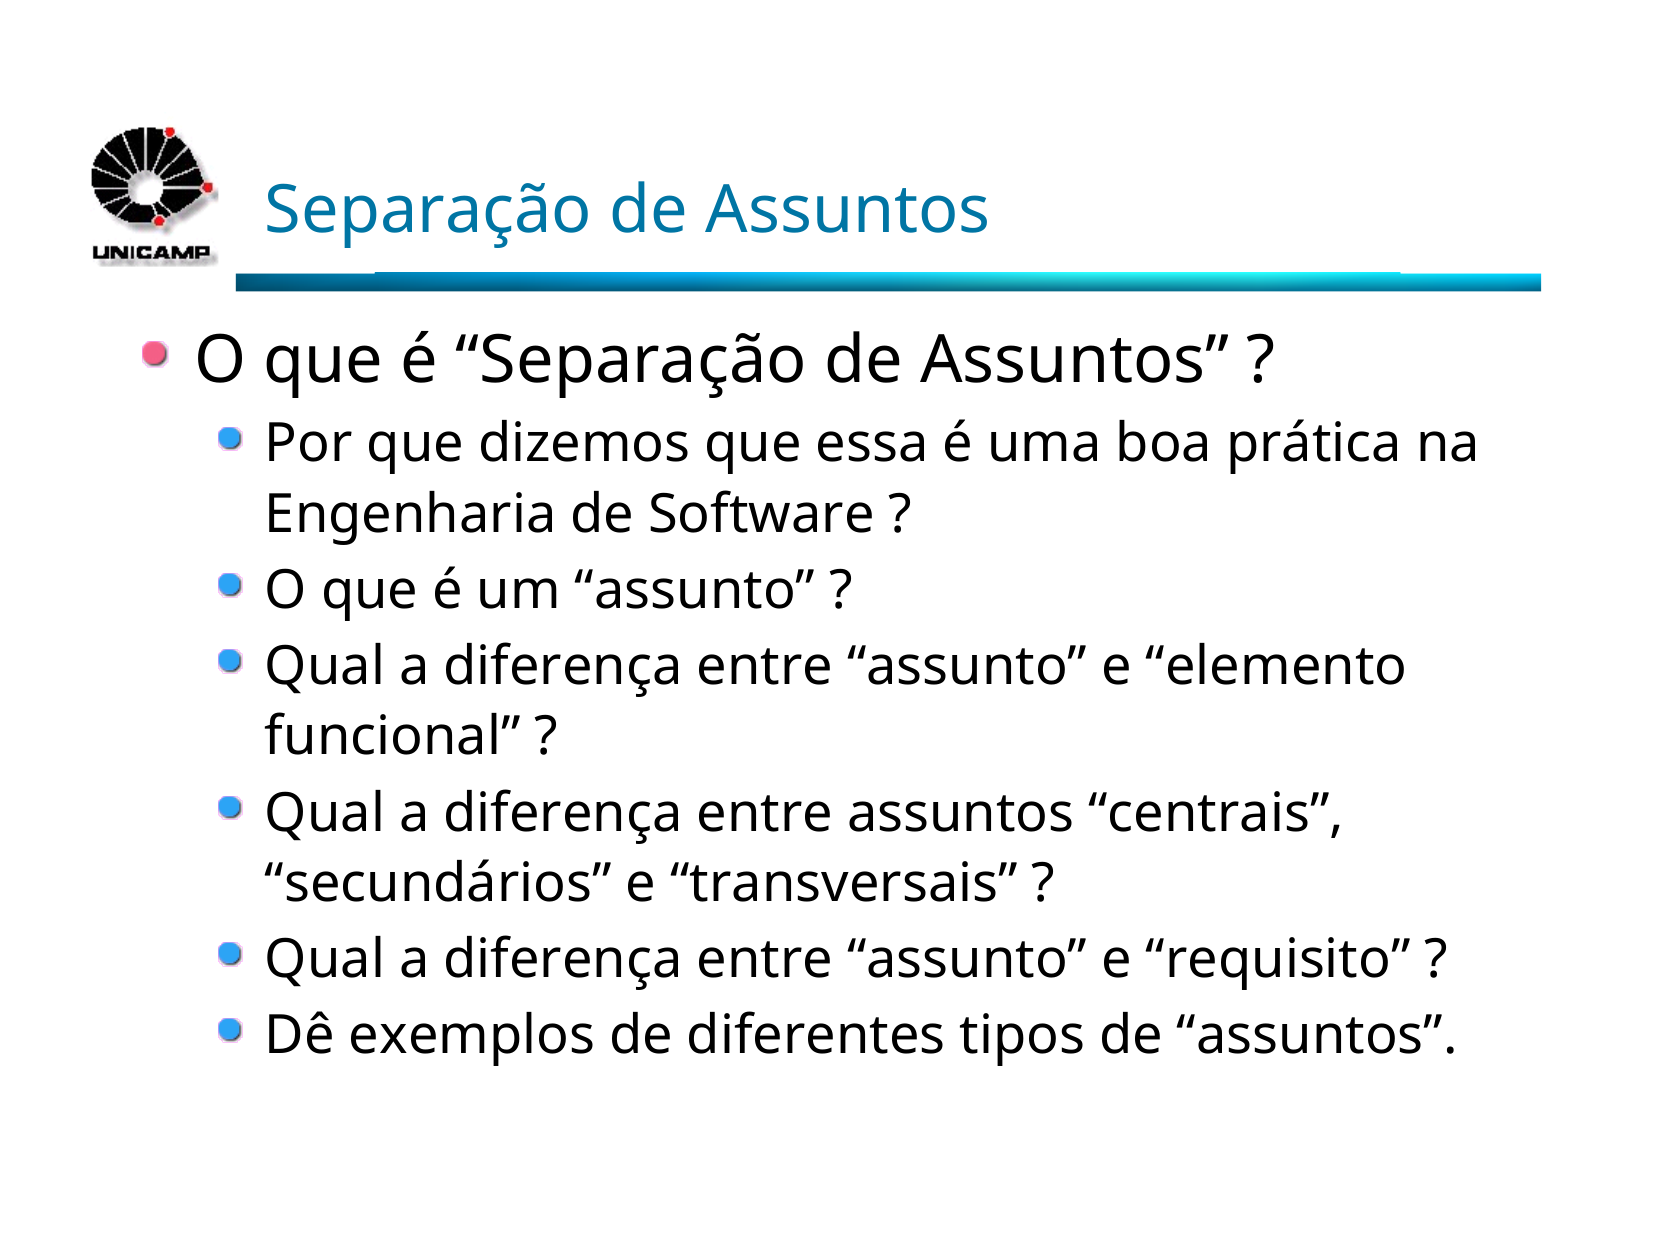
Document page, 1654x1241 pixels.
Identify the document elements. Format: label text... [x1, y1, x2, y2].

list O que é “Separação de Assuntos” ? Por que dizemos que essa é uma boa prática na Engenharia de Software ? O que é um “assunto” ? Qual a diferença entre “assunto” e “elemento funcional” ? Qual a diferença entre assuntos “centrais”, “secundários” e “transversais” ? Qual a diferença entre “assunto” e “requisito” ? Dê exemplos de diferentes tipos de “assuntos”. [123, 313, 1536, 1133]
picture [125, 272, 1654, 295]
title Separação de Assuntos [264, 42, 1534, 250]
